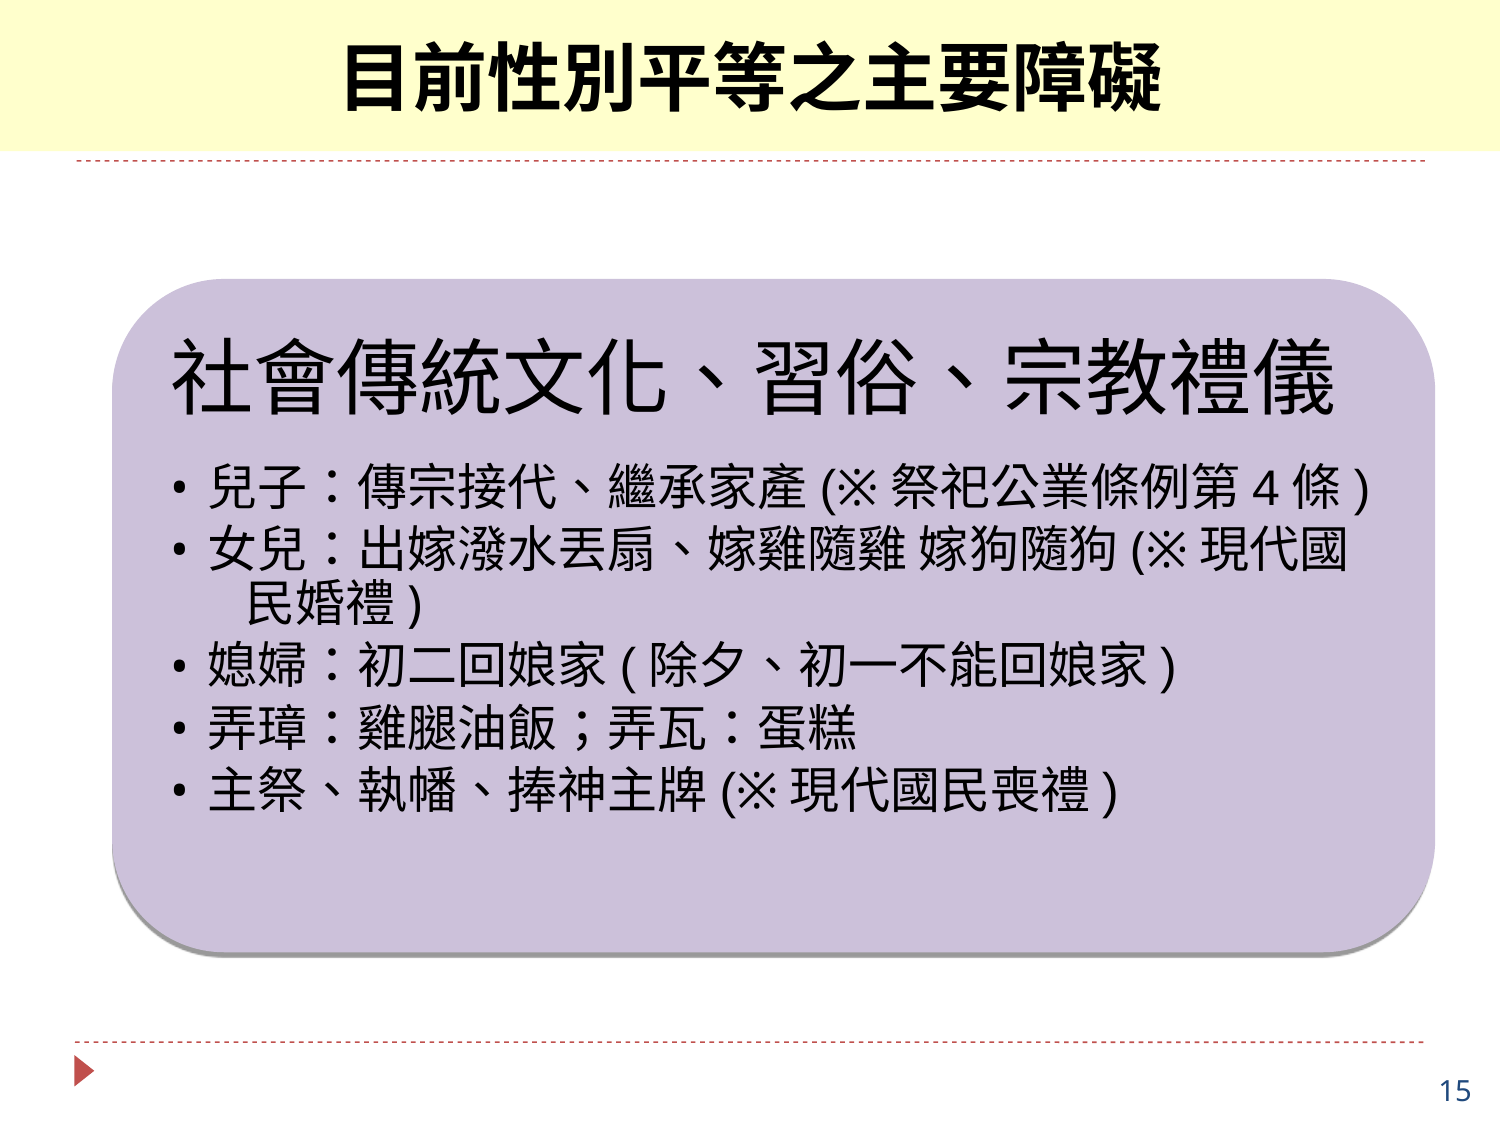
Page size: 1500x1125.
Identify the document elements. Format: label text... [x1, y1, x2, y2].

text_box 社會傳統文化、習俗、宗教禮儀 兒子：傳宗接代、繼承家產(※祭祀公業條例第4條) 女兒：出嫁潑水丟扇、嫁雞隨雞 嫁狗隨狗(※現代國民婚禮) 媳婦：初二回娘家(除夕、初一不能回娘家) 弄璋：雞腿油飯；弄瓦：蛋糕 主祭、執幡、捧神主牌(※現代國民喪禮) [112, 278, 1436, 953]
text_box 15 [1423, 1065, 1500, 1125]
title 目前性別平等之主要障礙 [0, 0, 1500, 152]
